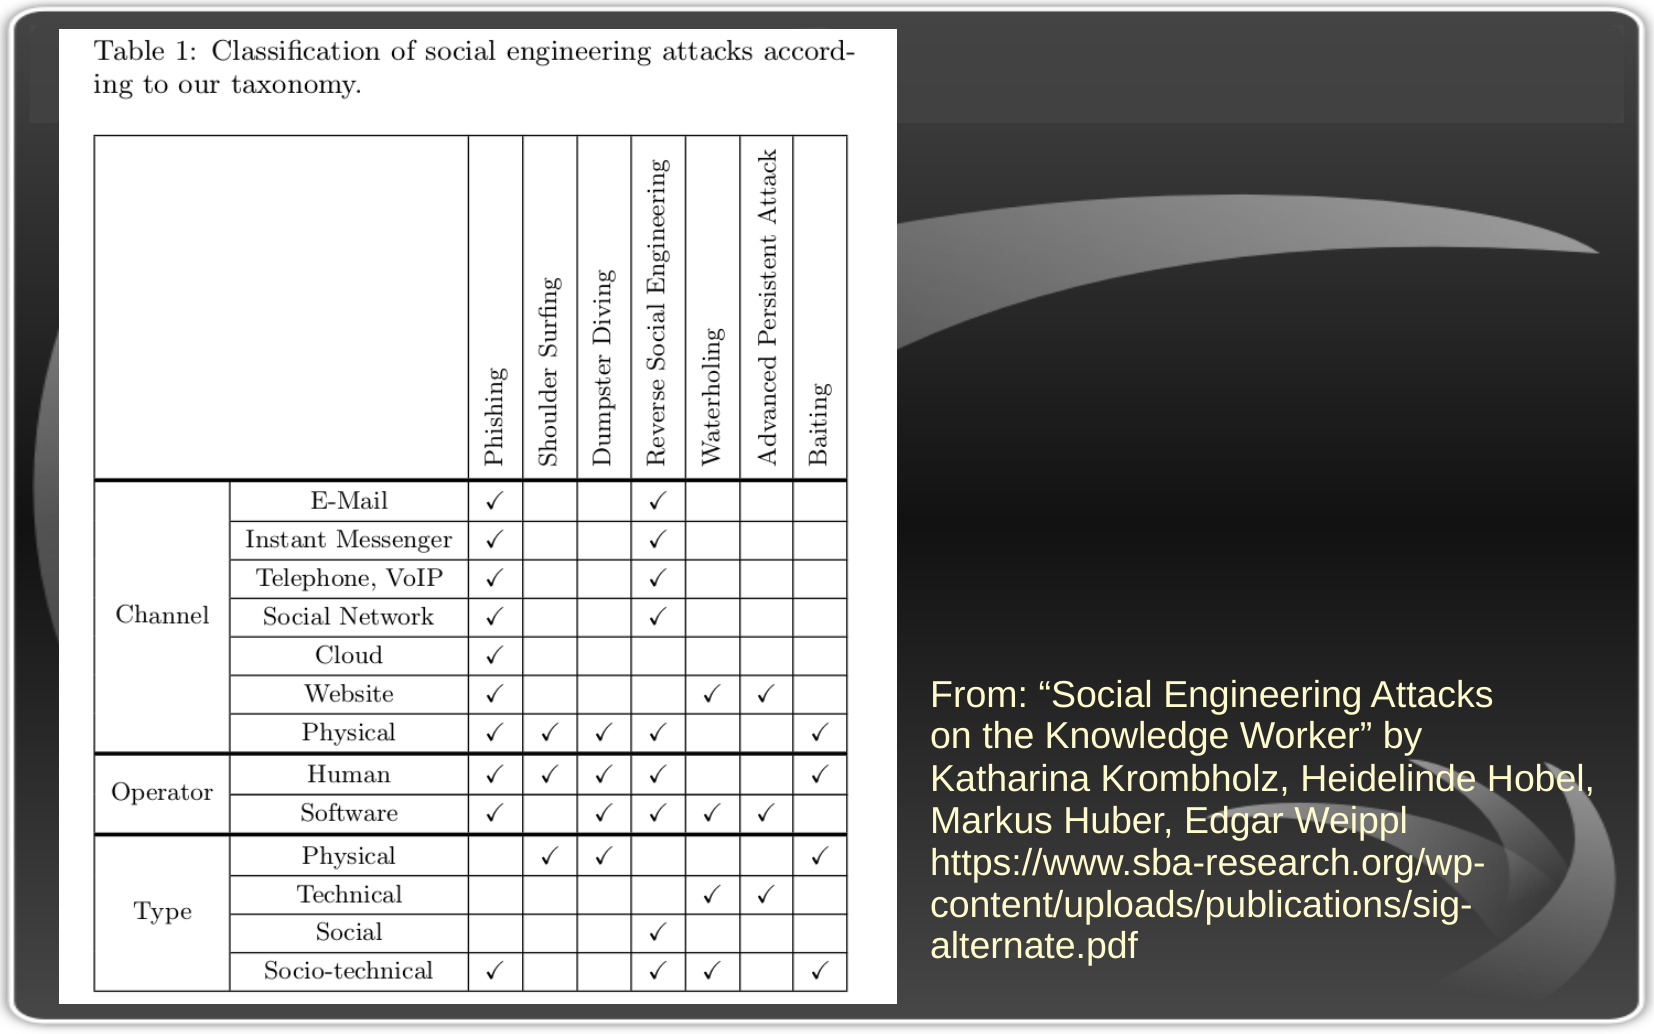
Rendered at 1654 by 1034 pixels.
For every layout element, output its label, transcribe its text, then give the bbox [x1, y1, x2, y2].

text_box From: “Social Engineering Attacks on the Knowledge Worker” by Katharina Krombholz, Heidelinde Hobel, Markus Huber, Edgar Weippl https://www.sba-research.org/wp-content/uploads/publications/sig-alternate.pdf [915, 665, 1626, 975]
title … [29, 24, 1625, 124]
picture [0, 0, 1654, 1034]
